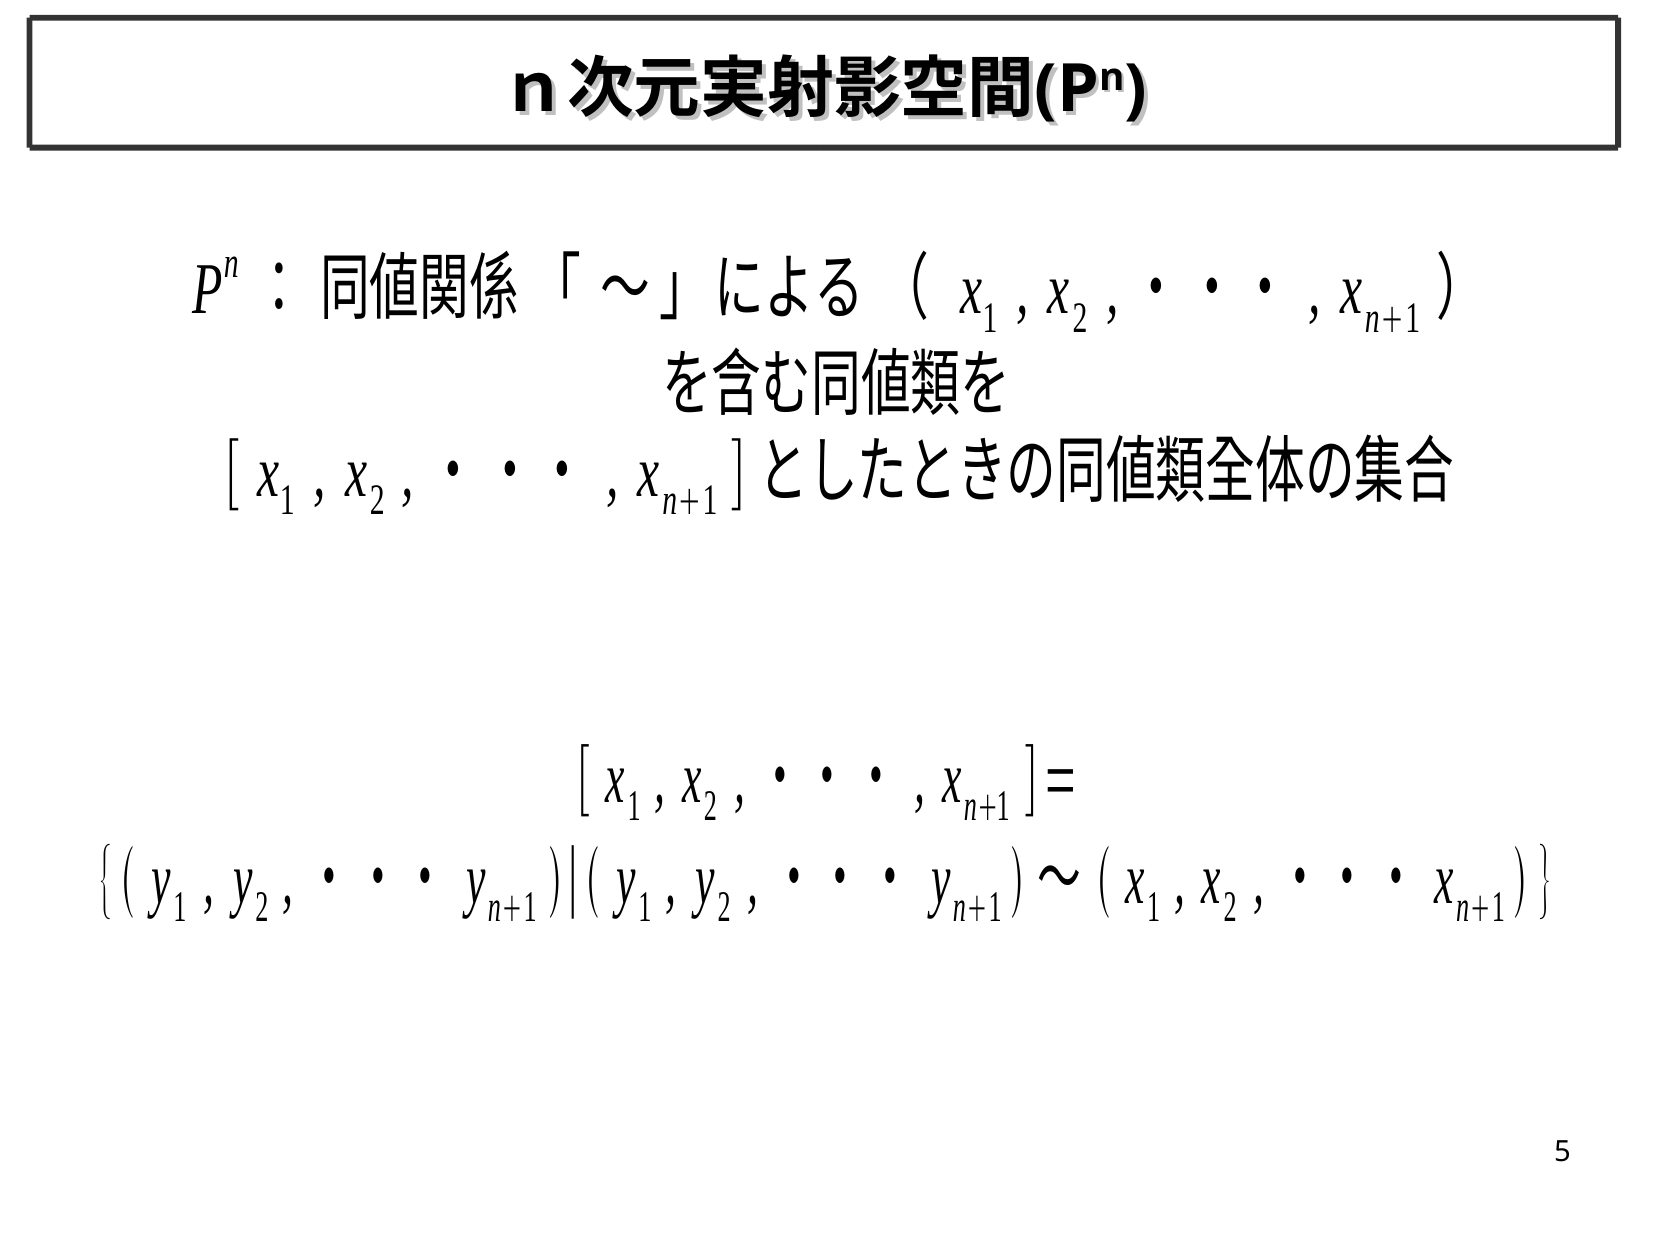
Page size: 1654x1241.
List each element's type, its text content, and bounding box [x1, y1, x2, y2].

text_box ｎ次元実射影空間(Pn) [29, 17, 1619, 148]
chart [177, 236, 1498, 525]
chart [88, 738, 1565, 930]
